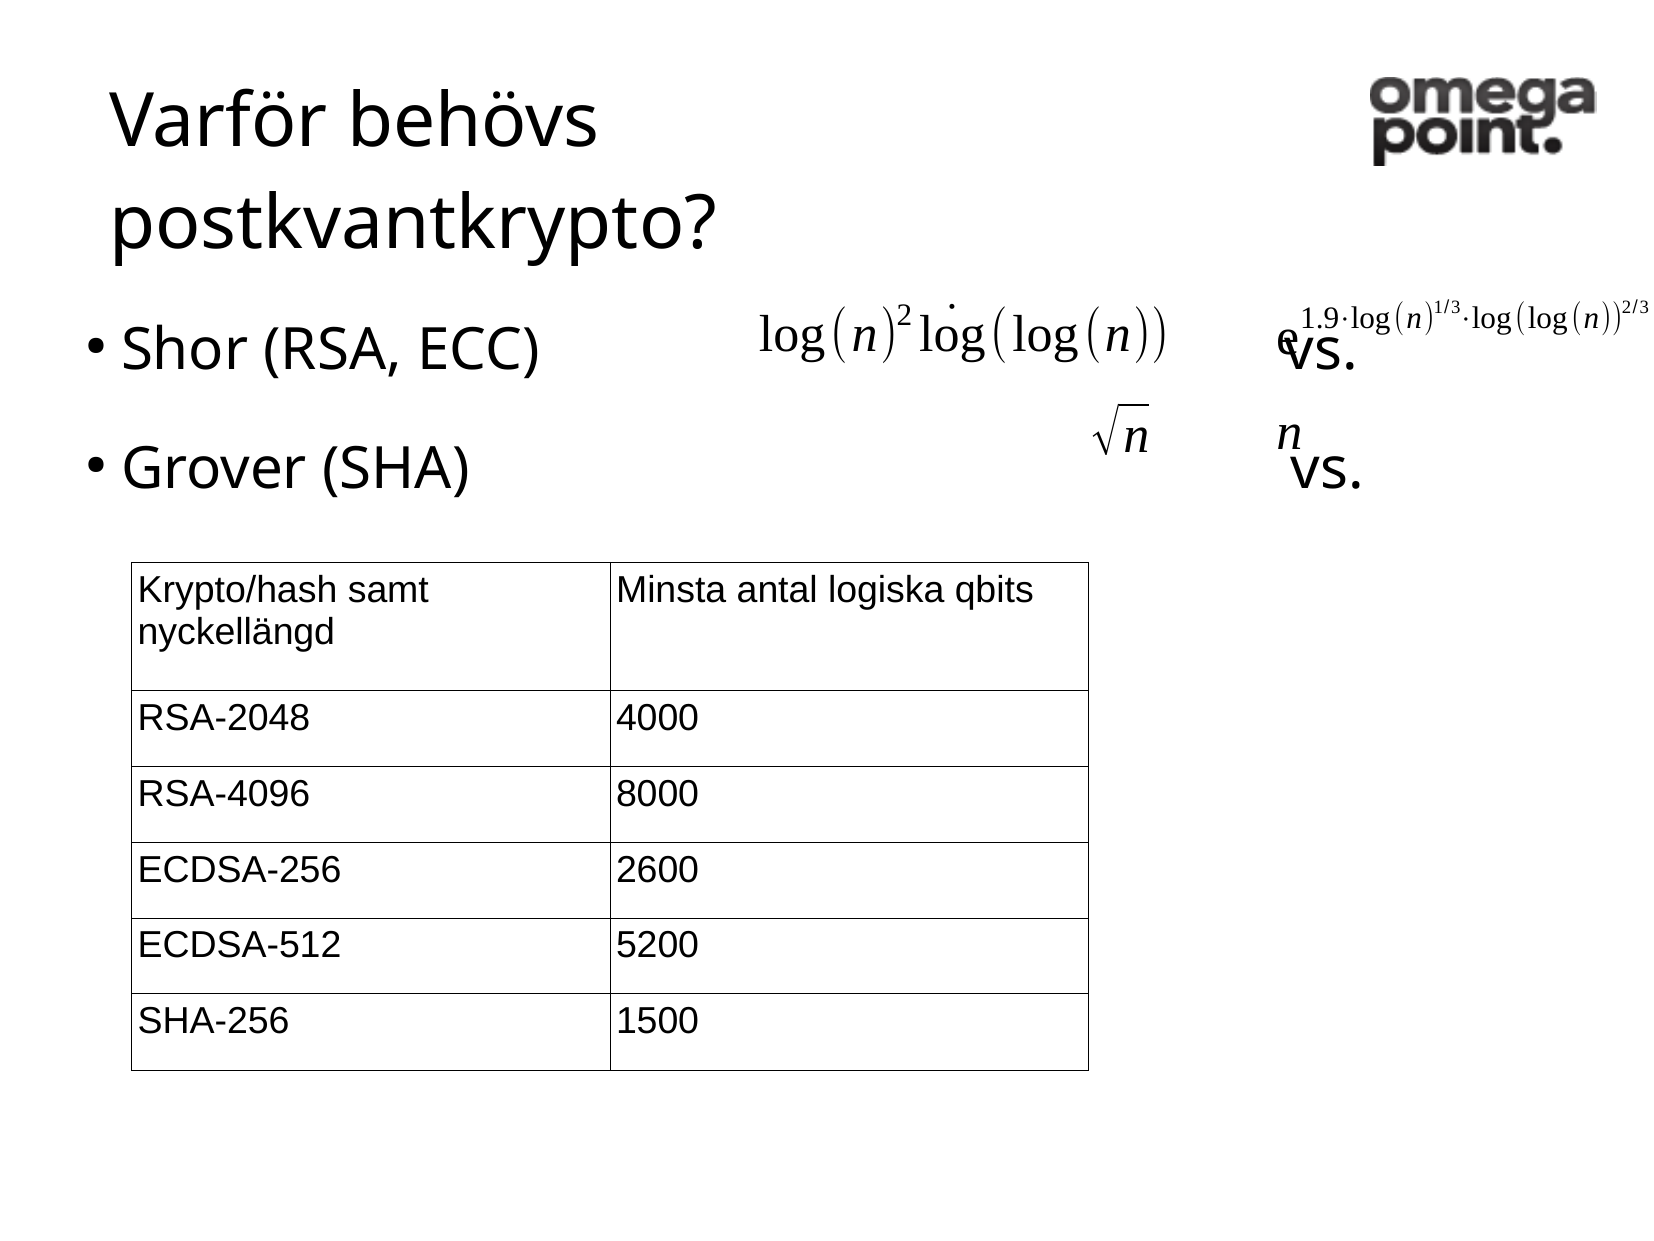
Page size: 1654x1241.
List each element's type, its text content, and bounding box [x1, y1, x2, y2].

table_cell RSA-4096 [132, 767, 610, 842]
table_cell SHA-256 [132, 994, 610, 1070]
table_header Minsta antal logiska qbits [611, 563, 1088, 690]
table_cell ECDSA-512 [132, 919, 610, 993]
table_cell 5200 [611, 919, 1088, 993]
chart [1090, 401, 1150, 464]
picture [1370, 77, 1597, 166]
table_cell 8000 [611, 767, 1088, 842]
chart [729, 570, 939, 676]
chart [1275, 403, 1303, 461]
text_box Shor (RSA, ECC) vs. Grover (SHA) vs. Max fysiska qbits: Atom Computing: 1180, TU Darmstadt: 1305 Nuv minsta brus: ca 100 fysiska qubits/logisk qubit [70, 260, 1654, 1241]
table_cell ECDSA-256 [132, 843, 610, 918]
table_cell RSA-2048 [132, 691, 610, 766]
table_cell 2600 [611, 843, 1088, 918]
chart [757, 297, 1170, 367]
table_header Krypto/hash samt nyckellängd [132, 563, 610, 690]
table_cell 1500 [611, 994, 1088, 1070]
table_cell 4000 [611, 691, 1088, 766]
chart [1275, 296, 1650, 367]
text_box Varför behövs postkvantkrypto? [94, 59, 1219, 261]
